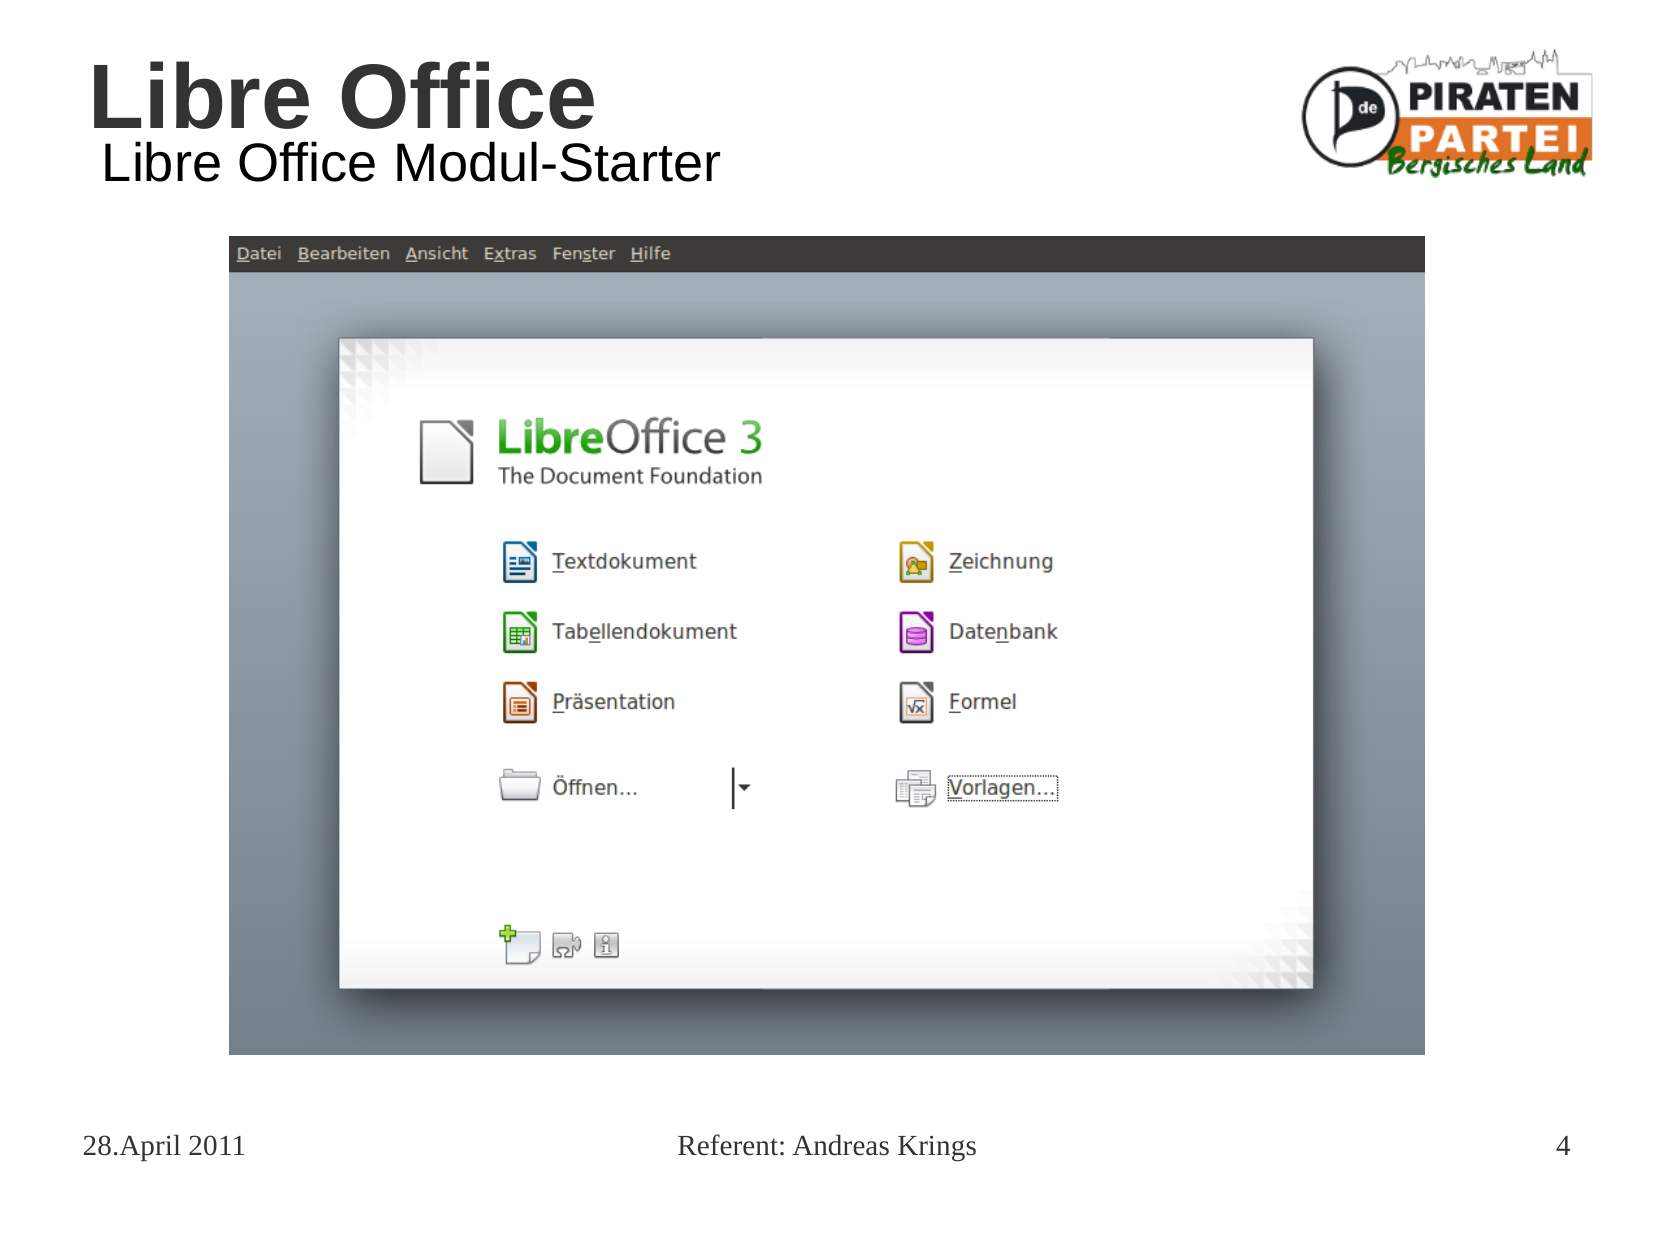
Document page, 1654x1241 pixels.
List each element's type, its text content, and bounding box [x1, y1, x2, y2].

picture [1299, 48, 1595, 178]
picture [229, 236, 1425, 1055]
title Libre Office Modul-Starter [82, 118, 1300, 207]
